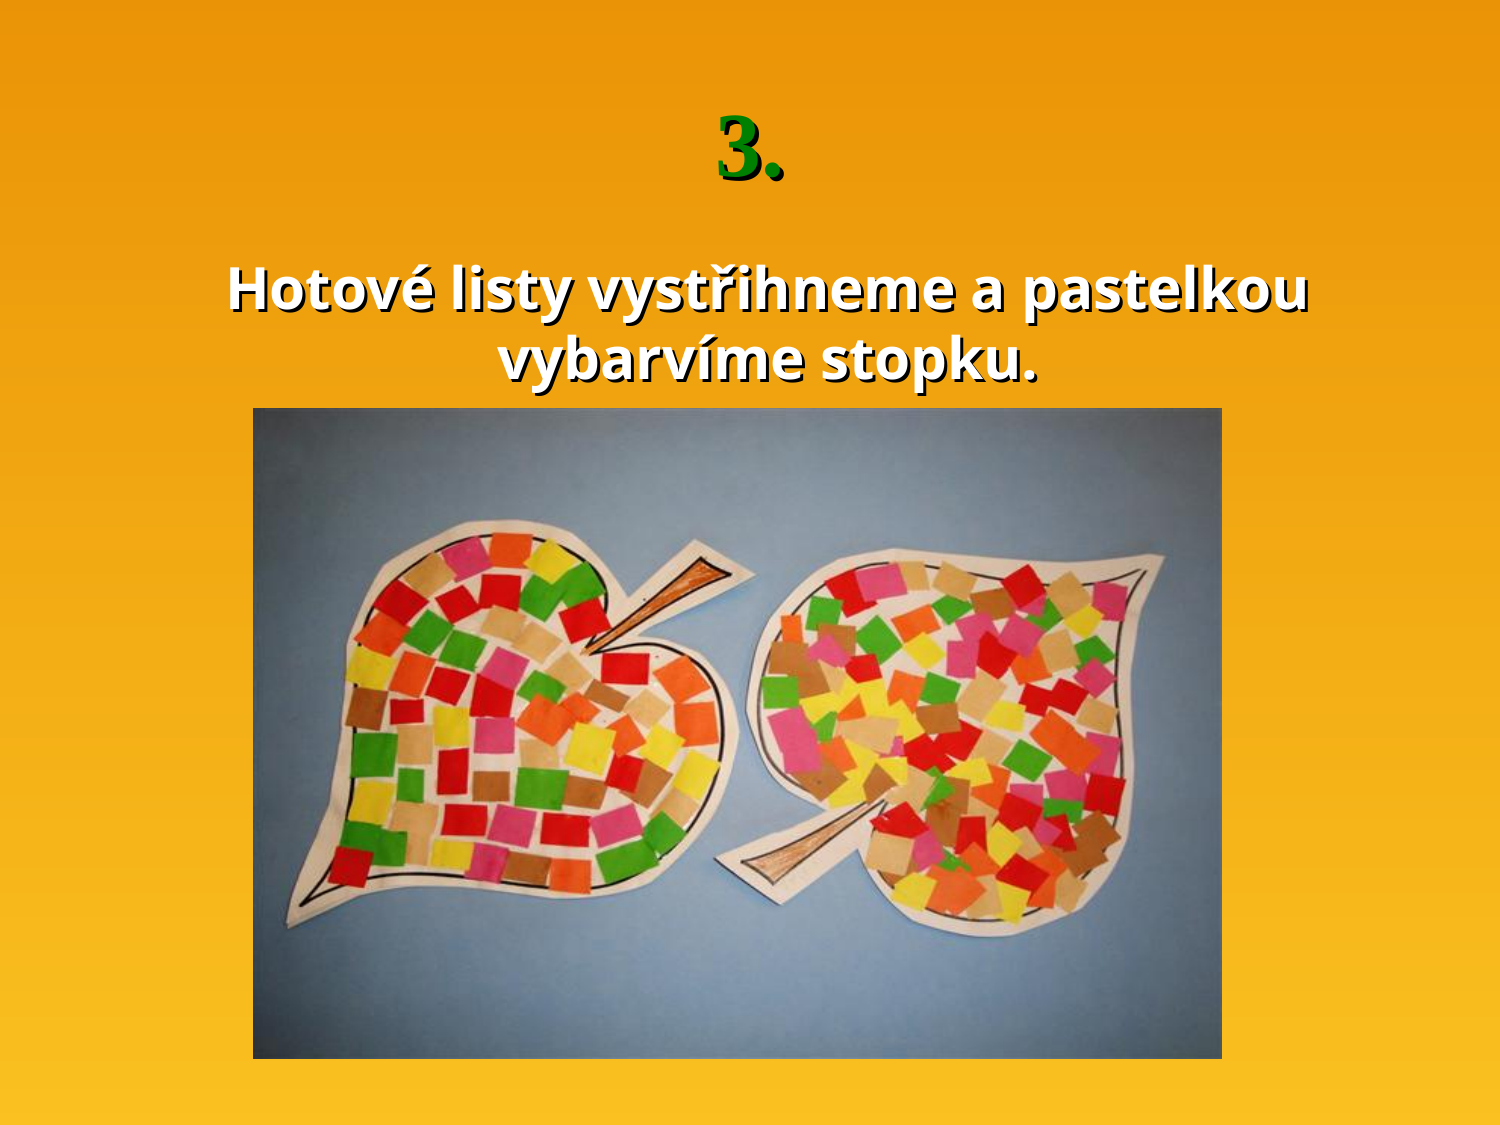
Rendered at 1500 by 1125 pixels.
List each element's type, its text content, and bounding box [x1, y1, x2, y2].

text_box Hotové listy vystřihneme a pastelkou vybarvíme stopku. [123, 243, 1412, 399]
title 3. [75, 45, 1426, 234]
picture [253, 408, 1222, 1059]
